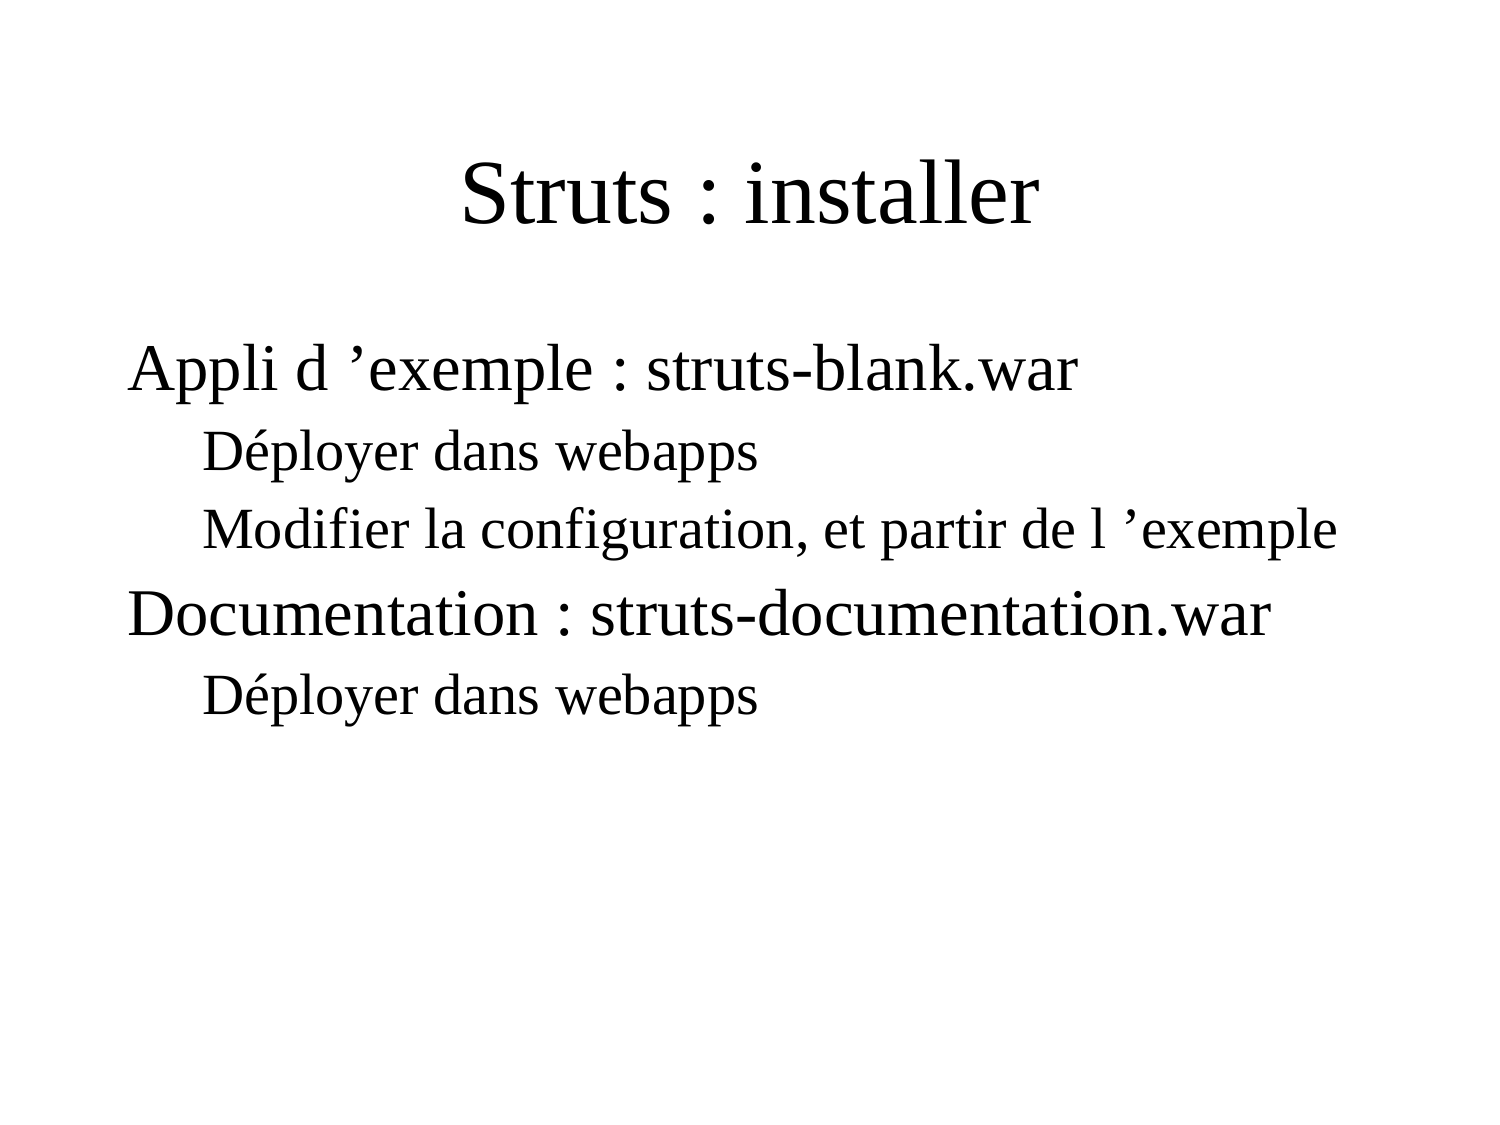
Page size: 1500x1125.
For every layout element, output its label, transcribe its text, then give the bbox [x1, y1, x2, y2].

title Struts : installer [112, 99, 1388, 288]
list Appli d ’exemple : struts-blank.war Déployer dans webapps Modifier la configuration, et partir de l ’exemple Documentation : struts-documentation.war Déployer dans webapps [112, 324, 1388, 1000]
